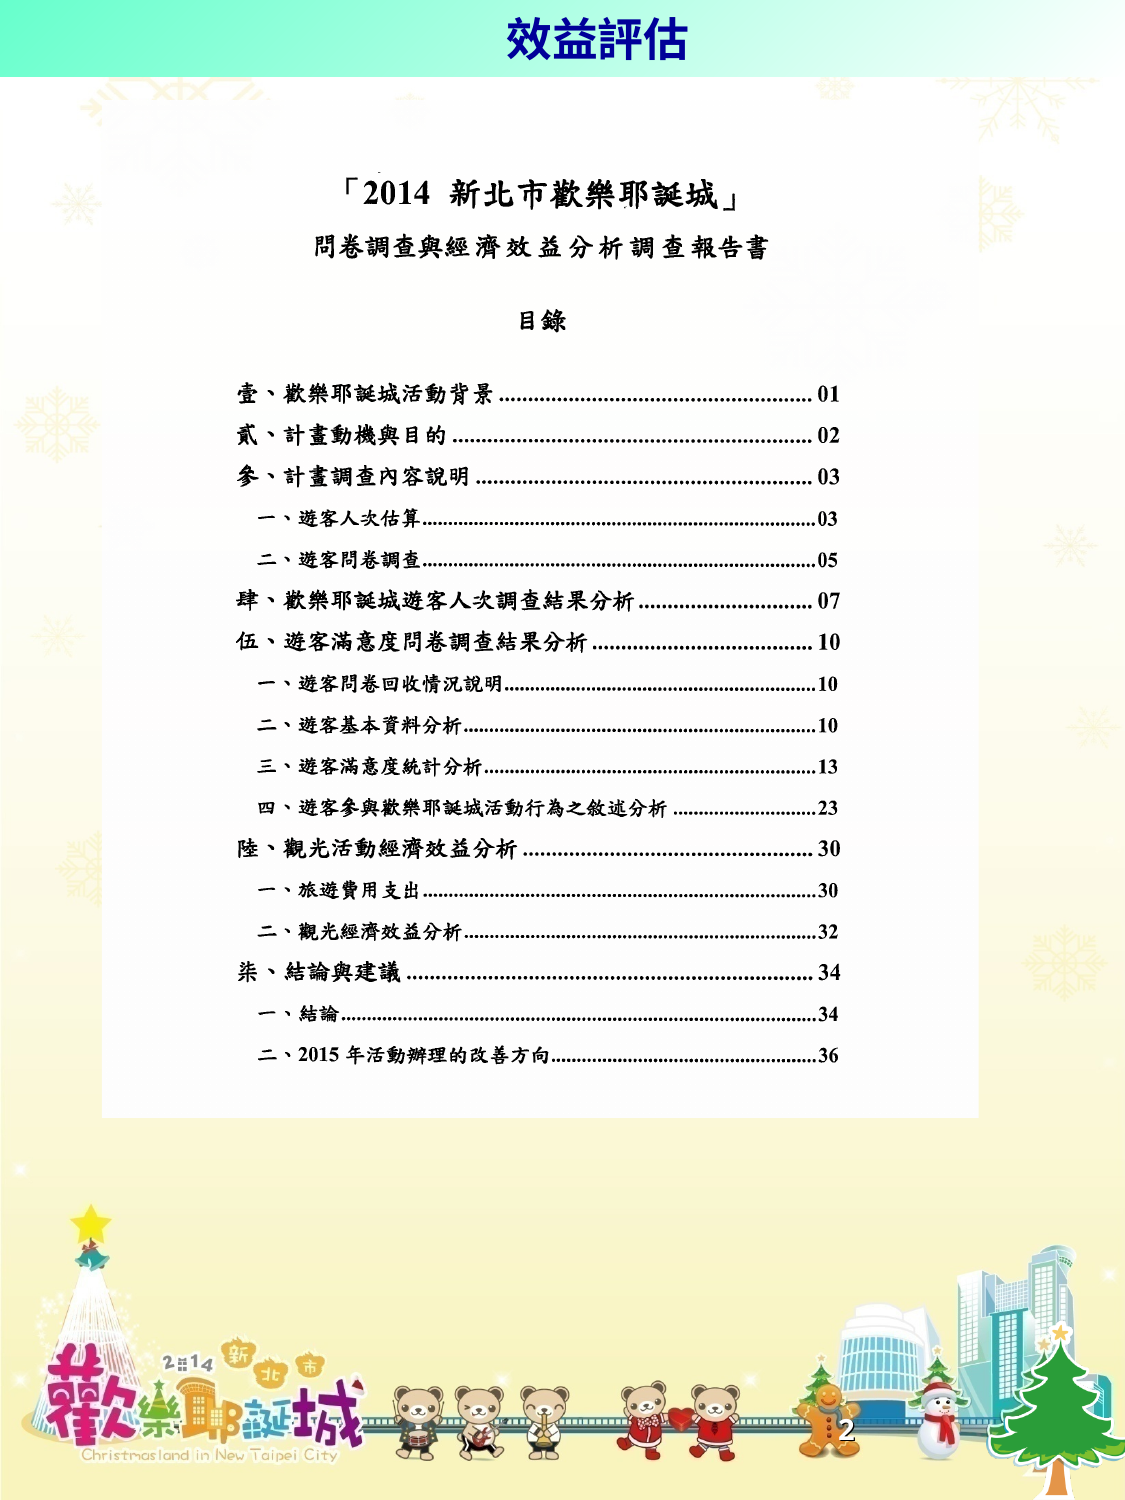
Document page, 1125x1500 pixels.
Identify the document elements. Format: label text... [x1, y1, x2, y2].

title 效益評估 [196, 0, 1000, 76]
text_box 2 [822, 1390, 1085, 1471]
picture [101, 100, 979, 1118]
